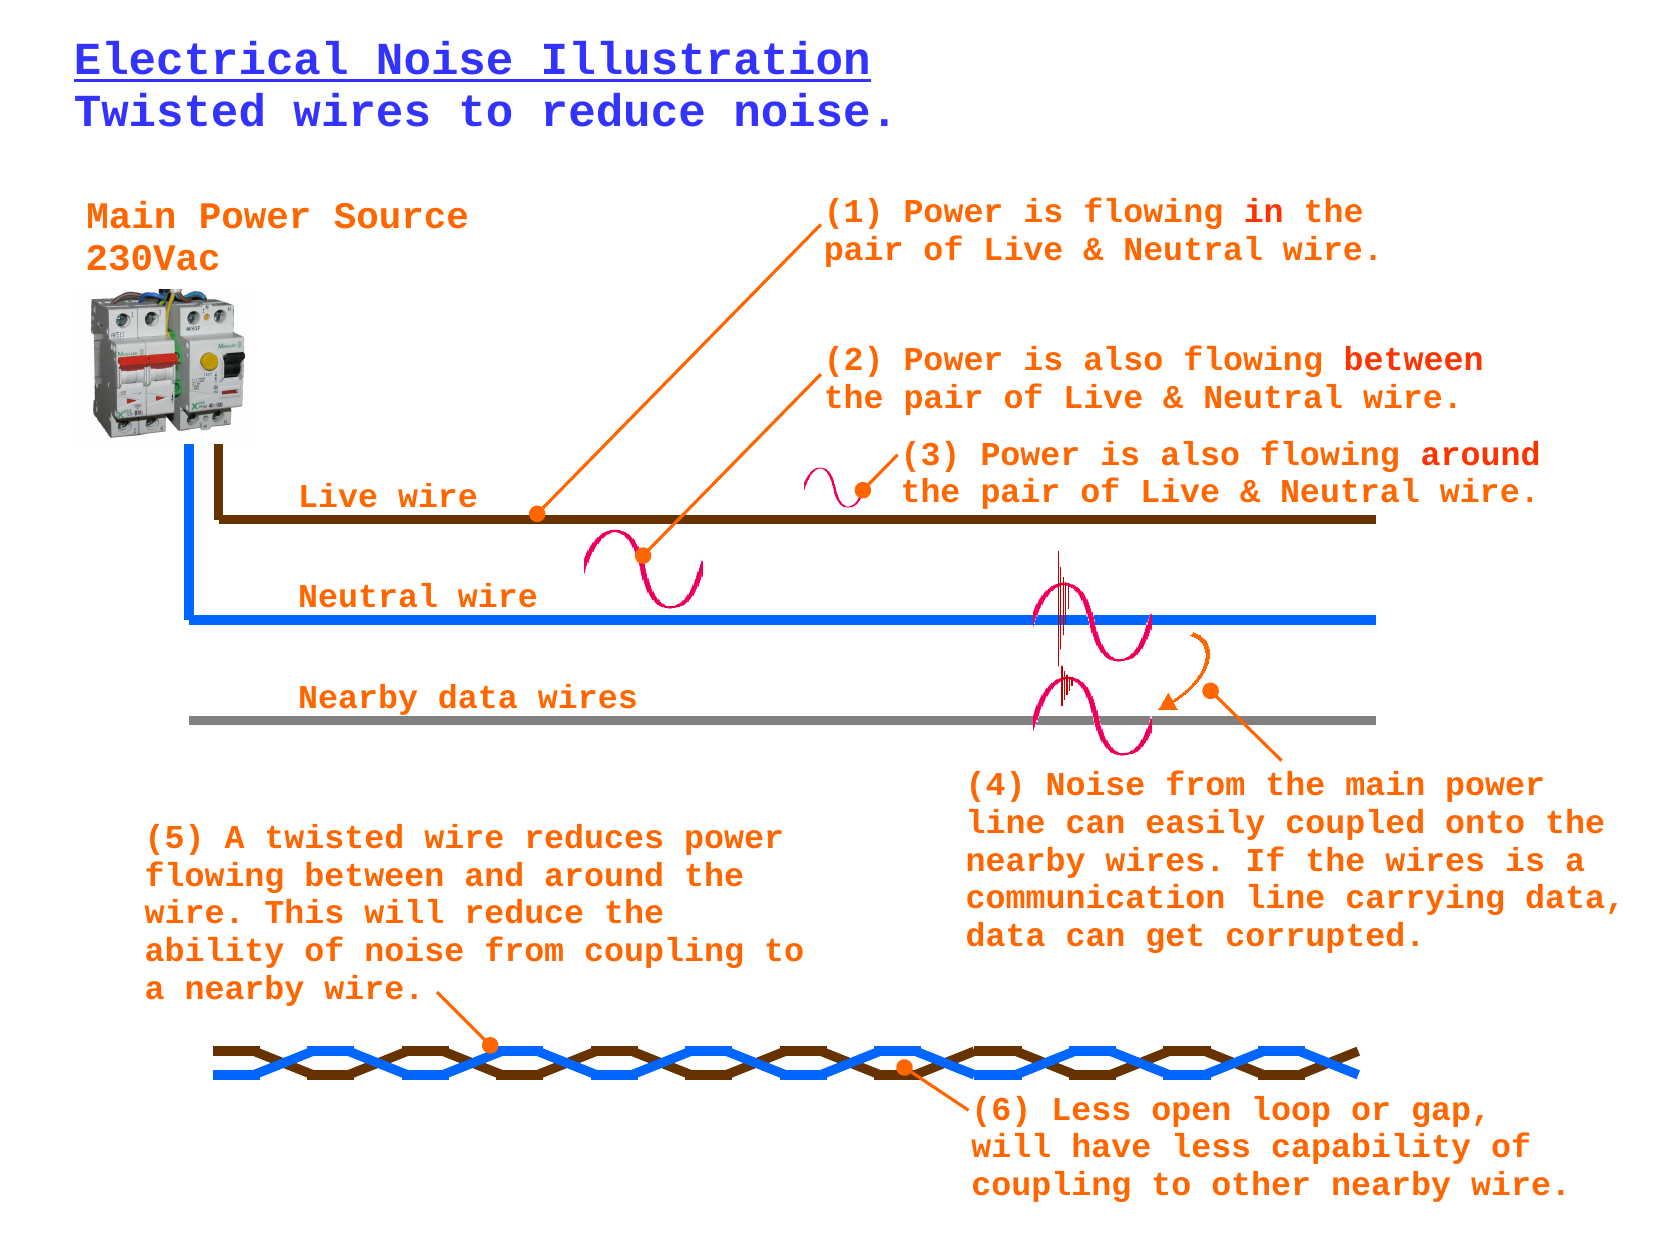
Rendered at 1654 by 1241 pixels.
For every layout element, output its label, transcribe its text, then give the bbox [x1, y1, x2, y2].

text_box Live wire [283, 472, 502, 525]
text_box Neutral wire [283, 572, 556, 626]
text_box (1) Power is flowing in the pair of Live & Neutral wire. [809, 187, 1406, 278]
text_box (6) Less open loop or gap, will have less capability of coupling to other nearby wire. [956, 1085, 1601, 1213]
text_box [1158, 632, 1210, 710]
text_box (4) Noise from the main power line can easily coupled onto the nearby wires. If the wires is a communication line carrying data, data can get corrupted. [950, 760, 1648, 963]
text_box (2) Power is also flowing between the pair of Live & Neutral wire. [809, 335, 1506, 426]
picture [584, 496, 703, 615]
text_box Nearby data wires [283, 673, 662, 726]
picture [804, 450, 864, 511]
text_box (3) Power is also flowing around the pair of Live & Neutral wire. [885, 429, 1583, 520]
text_box Electrical Noise Illustration Twisted wires to reduce noise. [59, 29, 951, 148]
text_box (5) A twisted wire reduces power flowing between and around the wire. This will reduce the ability of noise from coupling to a nearby wire. [129, 813, 827, 1016]
picture [1033, 549, 1152, 760]
text_box Main Power Source 230Vac [70, 189, 485, 332]
picture [76, 289, 254, 444]
